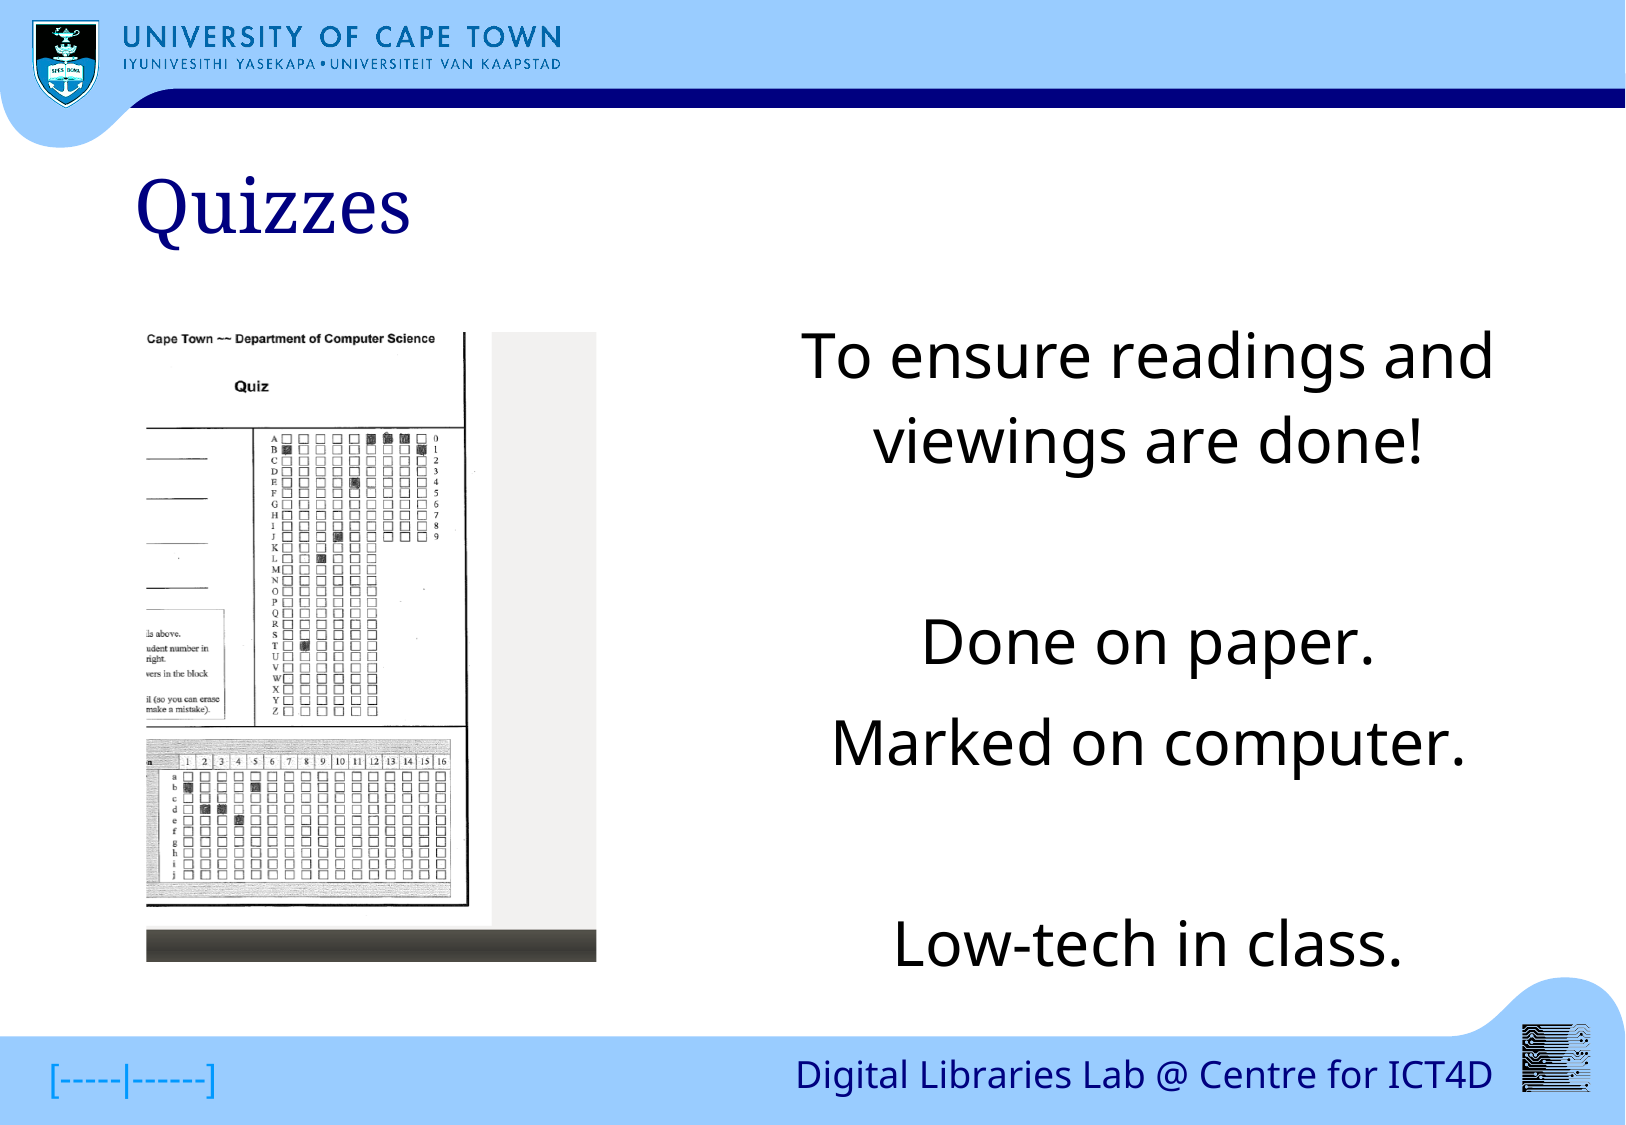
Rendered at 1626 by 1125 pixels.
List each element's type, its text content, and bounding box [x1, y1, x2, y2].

picture [146, 332, 597, 962]
title Quizzes [134, 140, 1571, 268]
subtitle To ensure readings and viewings are done! Done on paper. Marked on computer. Low-tech in class. [743, 342, 1554, 955]
picture [1522, 1024, 1591, 1092]
text_box [-----|------] [34, 1046, 663, 1112]
picture [32, 20, 100, 109]
picture [120, 23, 563, 71]
